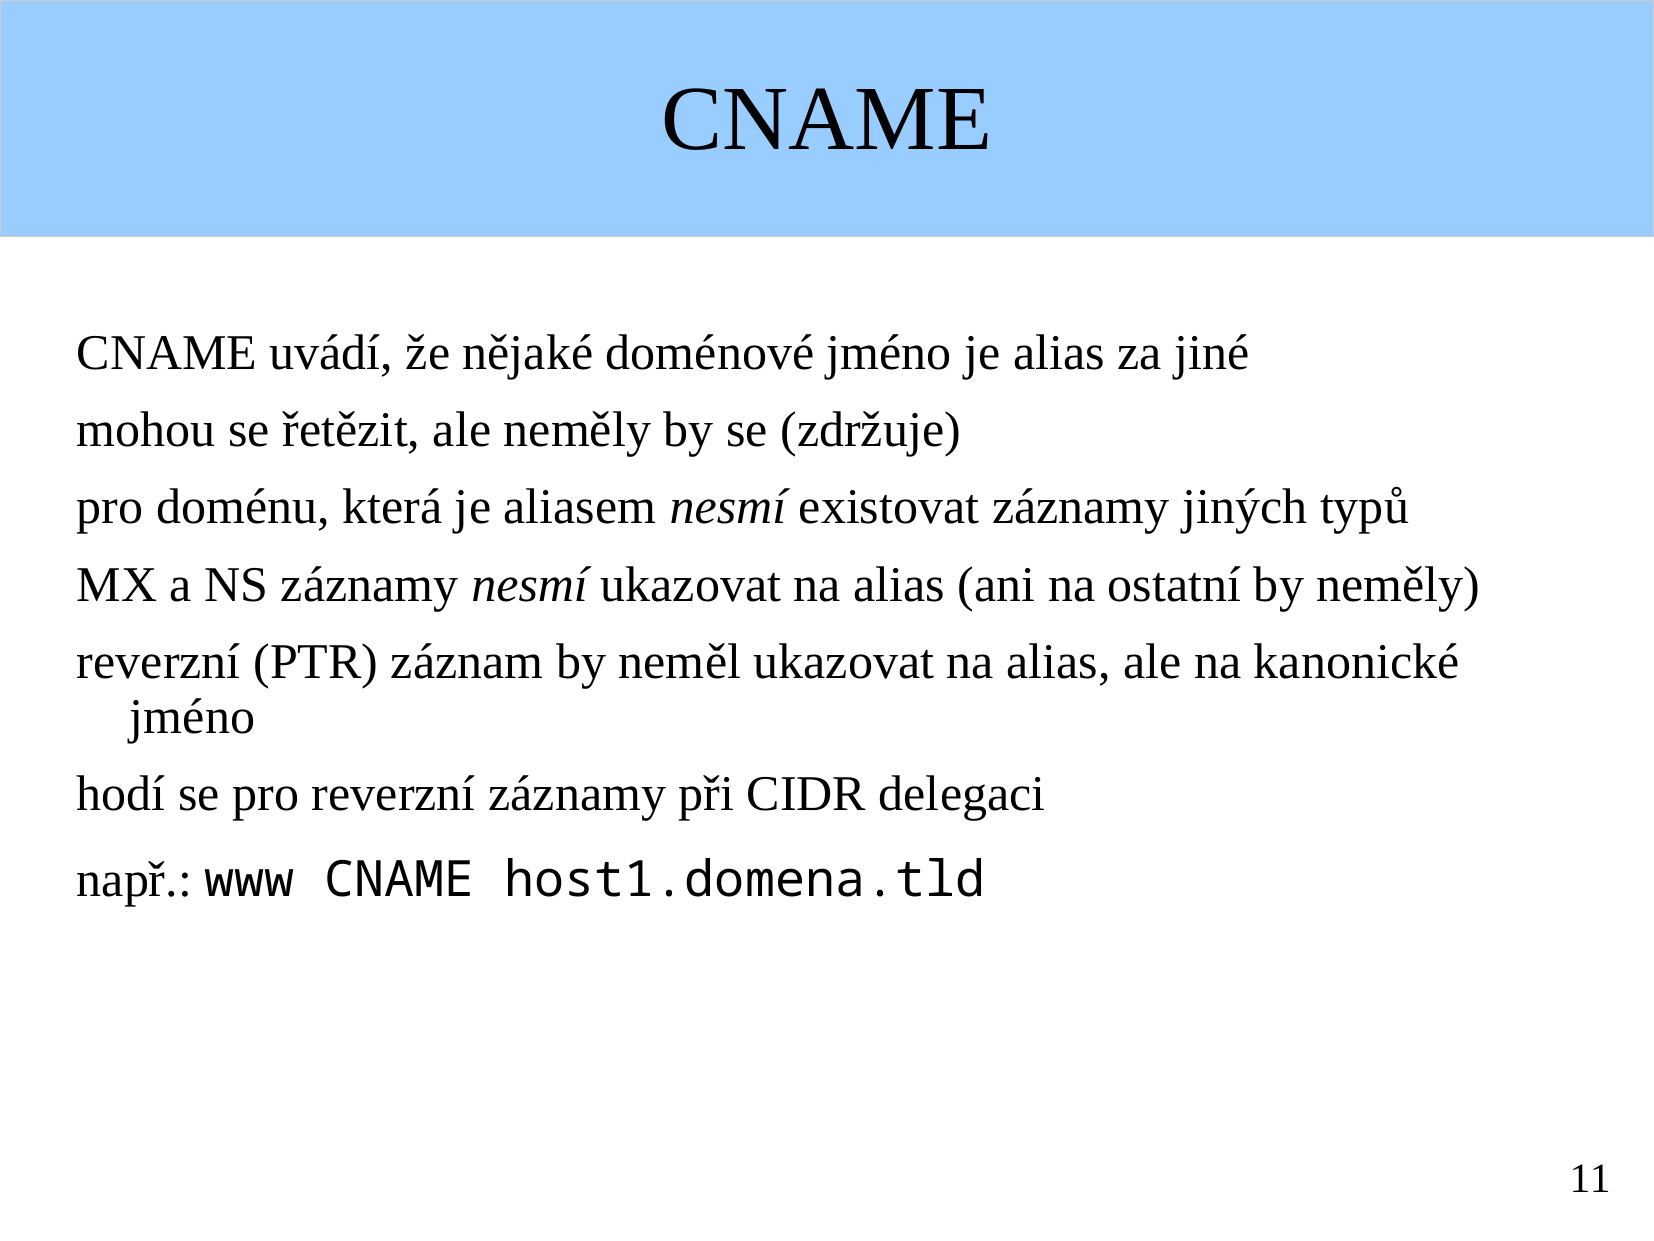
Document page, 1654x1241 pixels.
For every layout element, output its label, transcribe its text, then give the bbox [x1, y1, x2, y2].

title CNAME [0, 0, 1654, 237]
list CNAME uvádí, že nějaké doménové jméno je alias za jiné mohou se řetězit, ale neměly by se (zdržuje) pro doménu, která je aliasem nesmí existovat záznamy jiných typů MX a NS záznamy nesmí ukazovat na alias (ani na ostatní by neměly) reverzní (PTR) záznam by neměl ukazovat na alias, ale na kanonické jméno hodí se pro reverzní záznamy při CIDR delegaci např.: www CNAME host1.domena.tld [59, 324, 1595, 1156]
